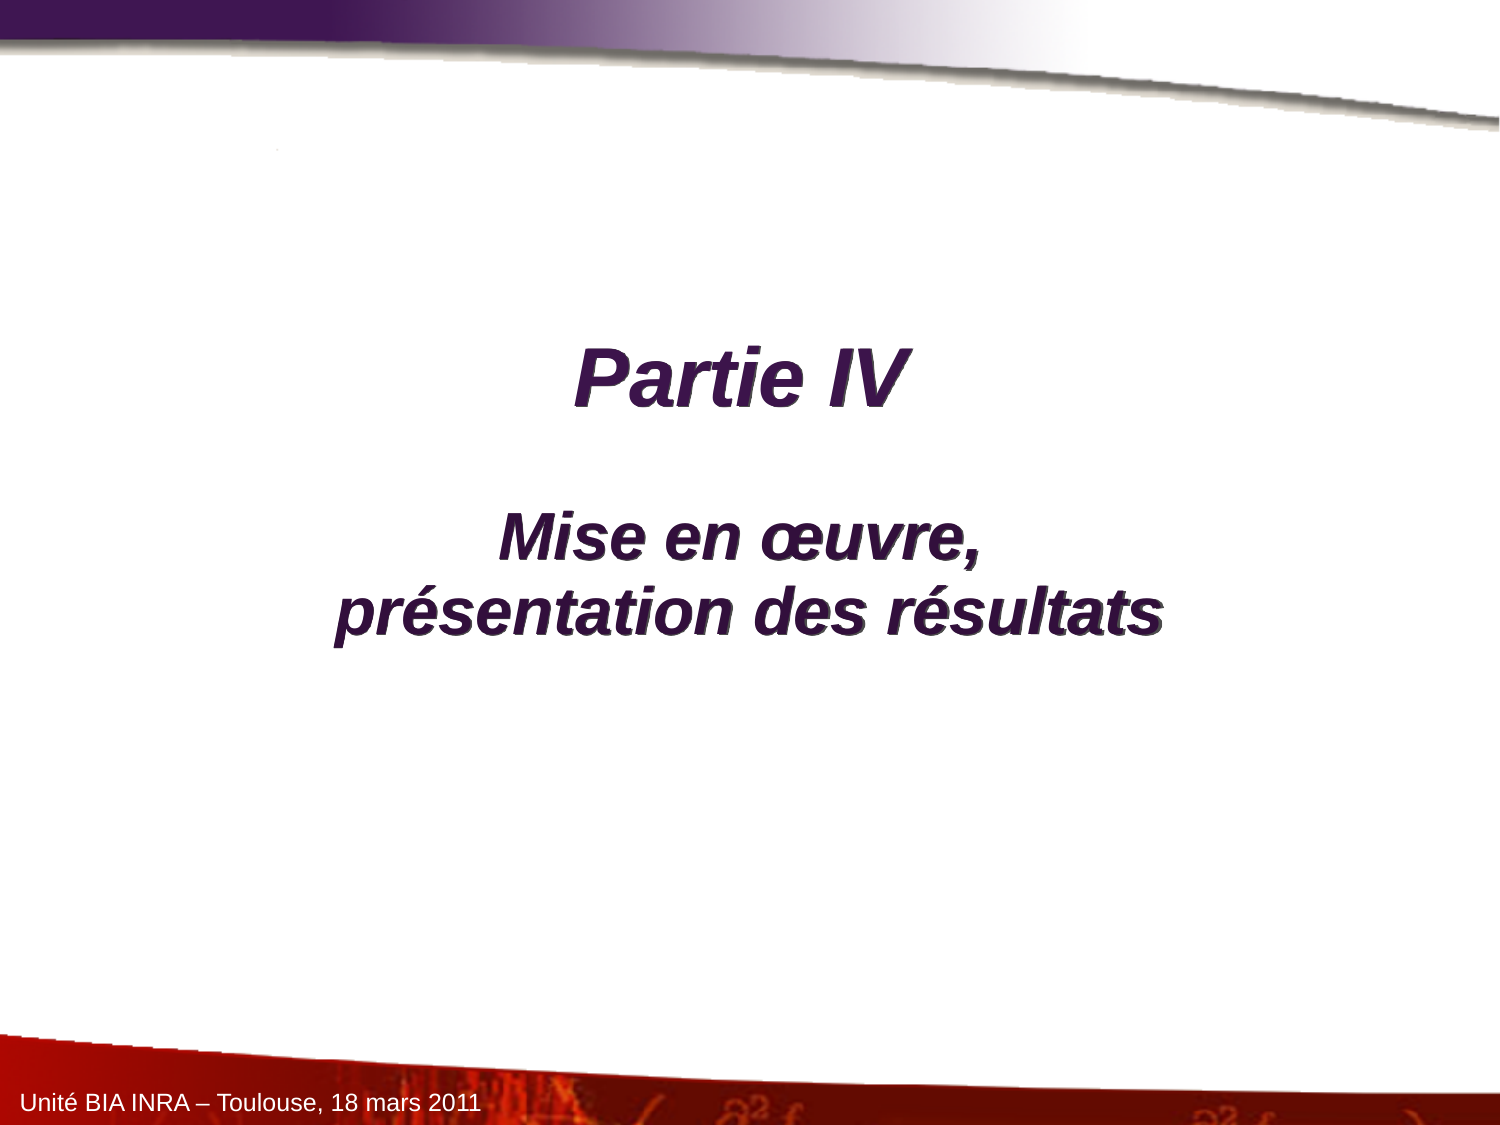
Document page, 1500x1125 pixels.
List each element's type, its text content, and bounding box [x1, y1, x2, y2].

title Partie IV Mise en œuvre, présentation des résultats [236, 331, 1264, 649]
picture [0, 1022, 1500, 1125]
picture [0, 0, 1500, 154]
